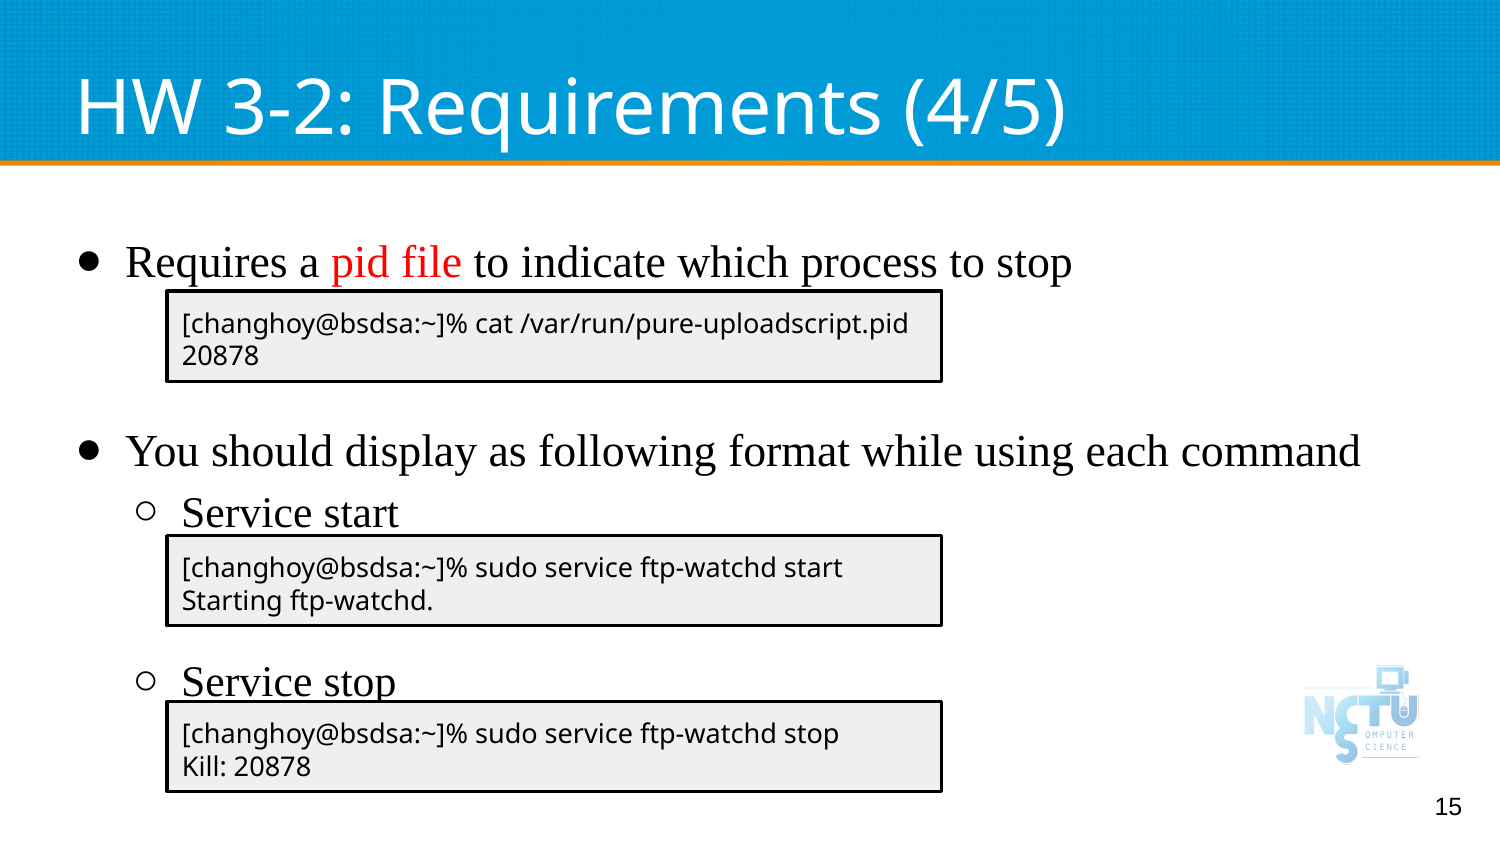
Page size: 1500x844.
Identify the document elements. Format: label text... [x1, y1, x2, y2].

picture [0, 160, 1500, 844]
title HW 3-2: Requirements (4/5) [74, 33, 1500, 175]
text_box [changhoy@bsdsa:~]% cat /var/run/pure-uploadscript.pid 20878 [166, 291, 942, 382]
slide_number <number> [1403, 779, 1494, 844]
text_box [changhoy@bsdsa:~]% sudo service ftp-watchd start Starting ftp-watchd. [166, 535, 942, 626]
text_box [changhoy@bsdsa:~]% sudo service ftp-watchd stop Kill: 20878 [166, 701, 942, 792]
list Requires a pid file to indicate which process to stop You should display as following format while using each command Service start Service stop [70, 223, 1425, 780]
